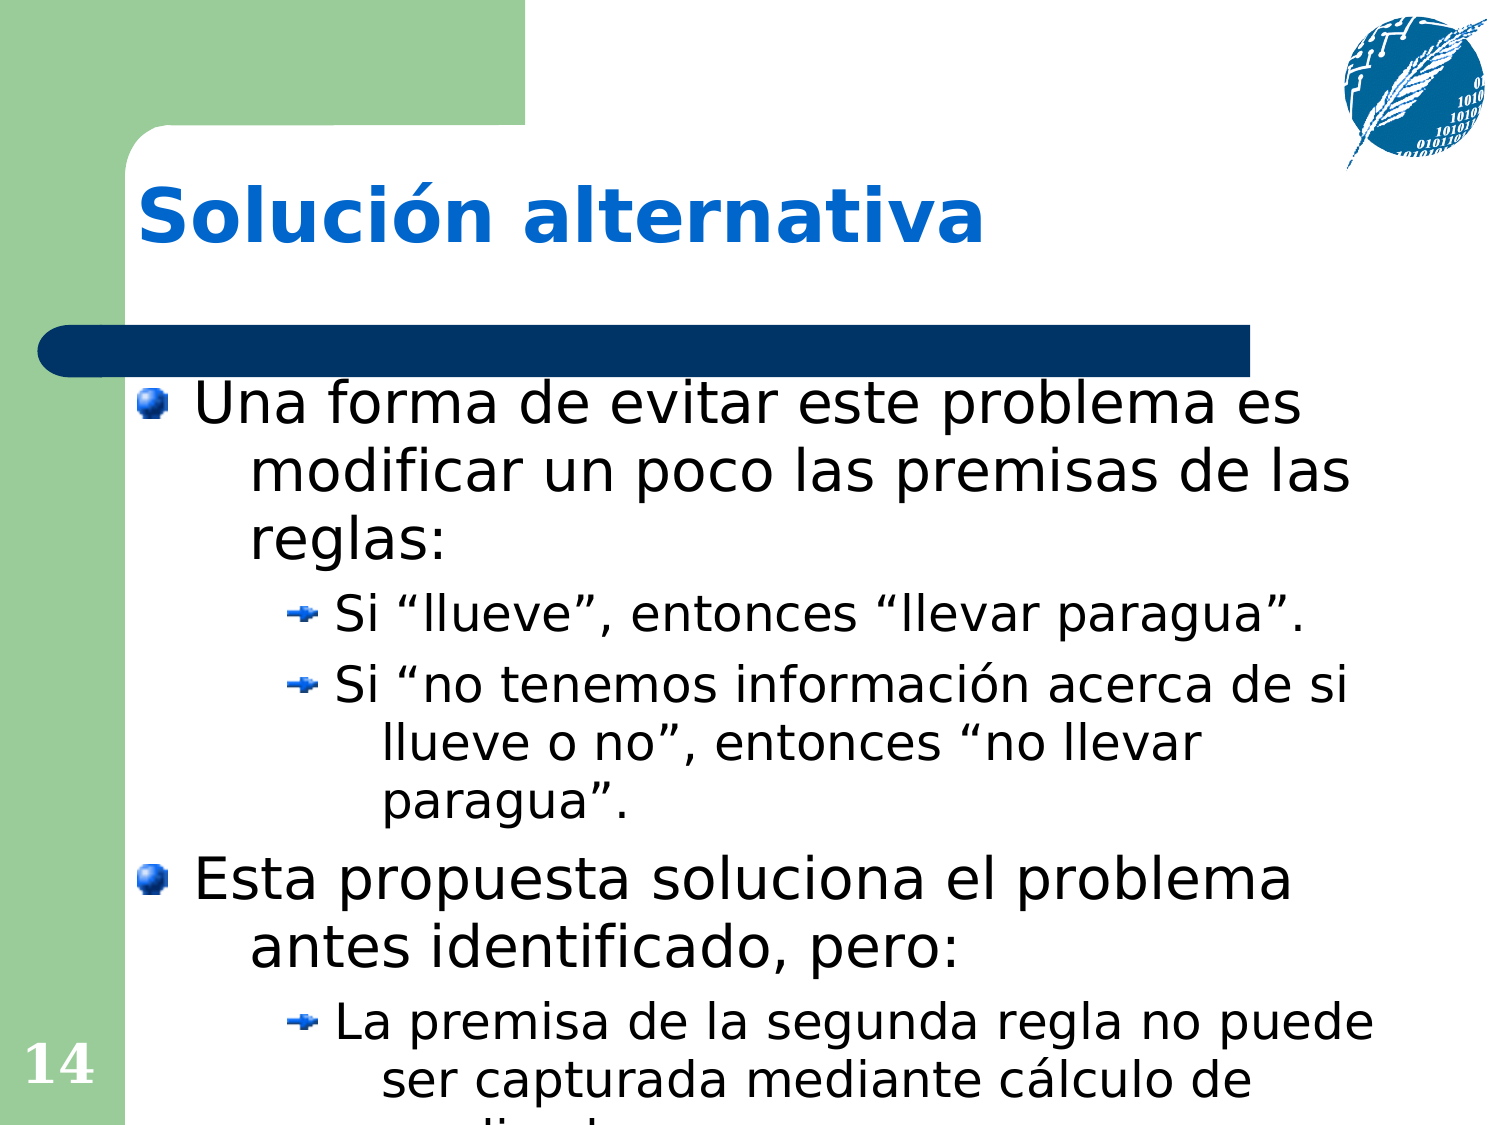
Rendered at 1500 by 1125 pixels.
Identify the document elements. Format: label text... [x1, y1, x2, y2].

picture [1436, 127, 1450, 136]
picture [1433, 139, 1440, 147]
picture [1427, 138, 1431, 148]
picture [1416, 140, 1425, 149]
list Una forma de evitar este problema es modificar un poco las premisas de las reglas: Si “llueve”, entonces “llevar paragua”. Si “no tenemos información acerca de si llueve o no”, entonces “no llevar paragua”. Esta propuesta soluciona el problema antes identificado, pero: La premisa de la segunda regla no puede ser capturada mediante cálculo de predicados. Necesitamos un nuevo sistema de reglas. [137, 369, 1400, 1123]
title Solución alternativa [136, 136, 1414, 301]
picture [1341, 15, 1487, 172]
